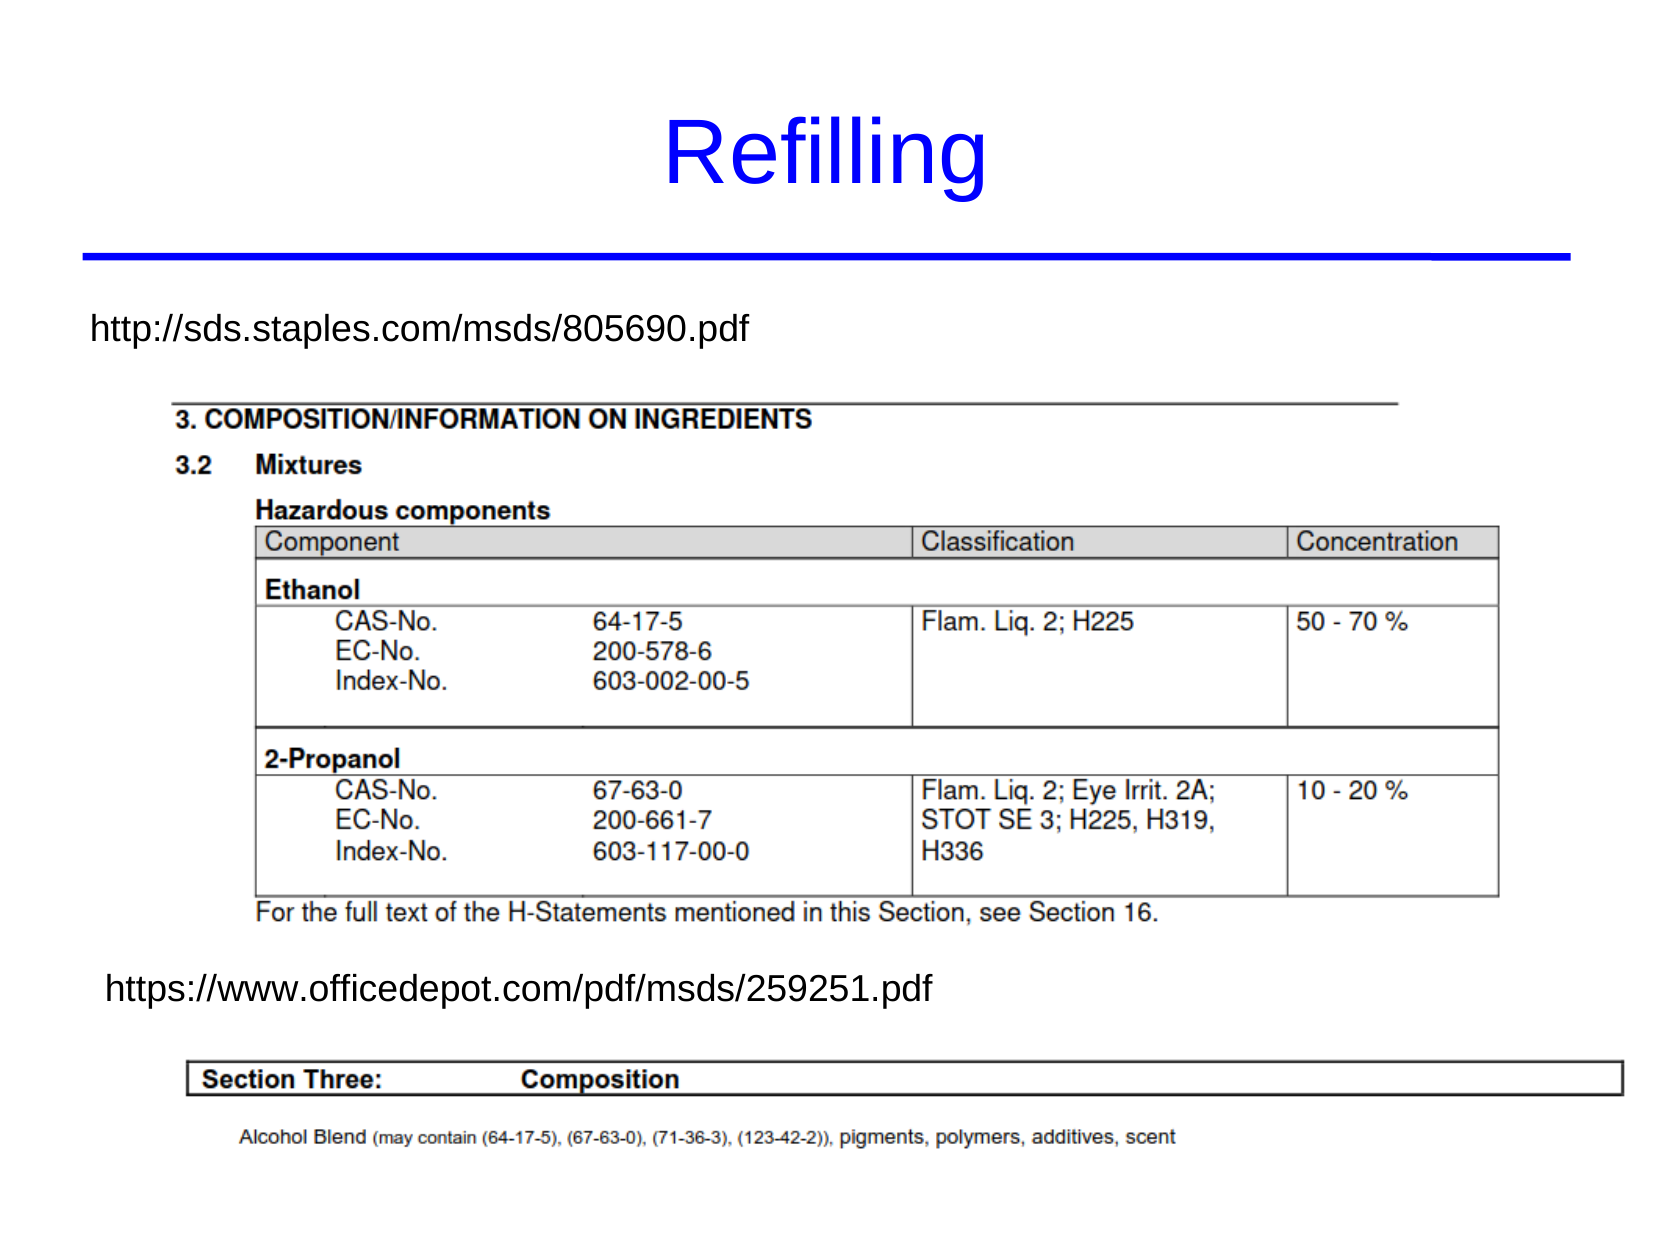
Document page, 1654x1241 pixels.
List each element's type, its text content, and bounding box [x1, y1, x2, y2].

title Refilling [82, 49, 1571, 256]
text_box https://www.officedepot.com/pdf/msds/259251.pdf [90, 960, 1531, 1018]
text_box http://sds.staples.com/msds/805690.pdf [75, 300, 1396, 358]
picture [180, 1049, 1637, 1174]
picture [171, 393, 1517, 946]
